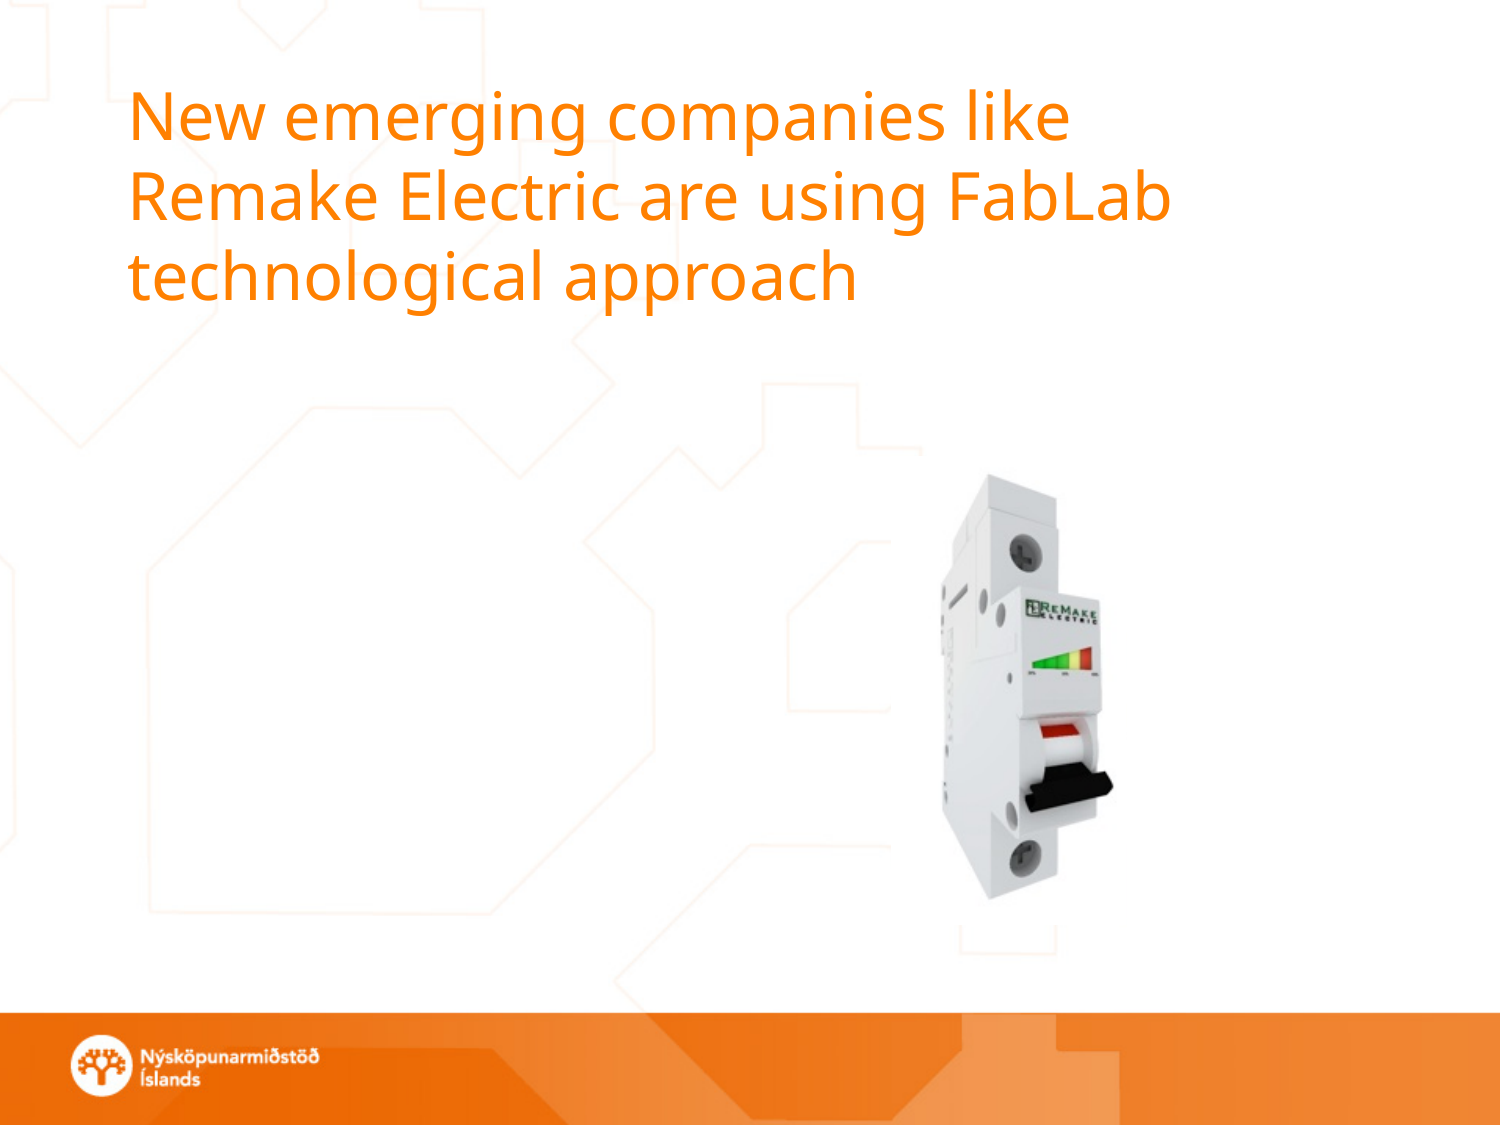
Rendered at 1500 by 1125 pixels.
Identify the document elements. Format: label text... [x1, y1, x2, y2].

picture [0, 0, 1500, 1125]
text_box New emerging companies like Remake Electric are using FabLab technological approach [112, 99, 1388, 288]
